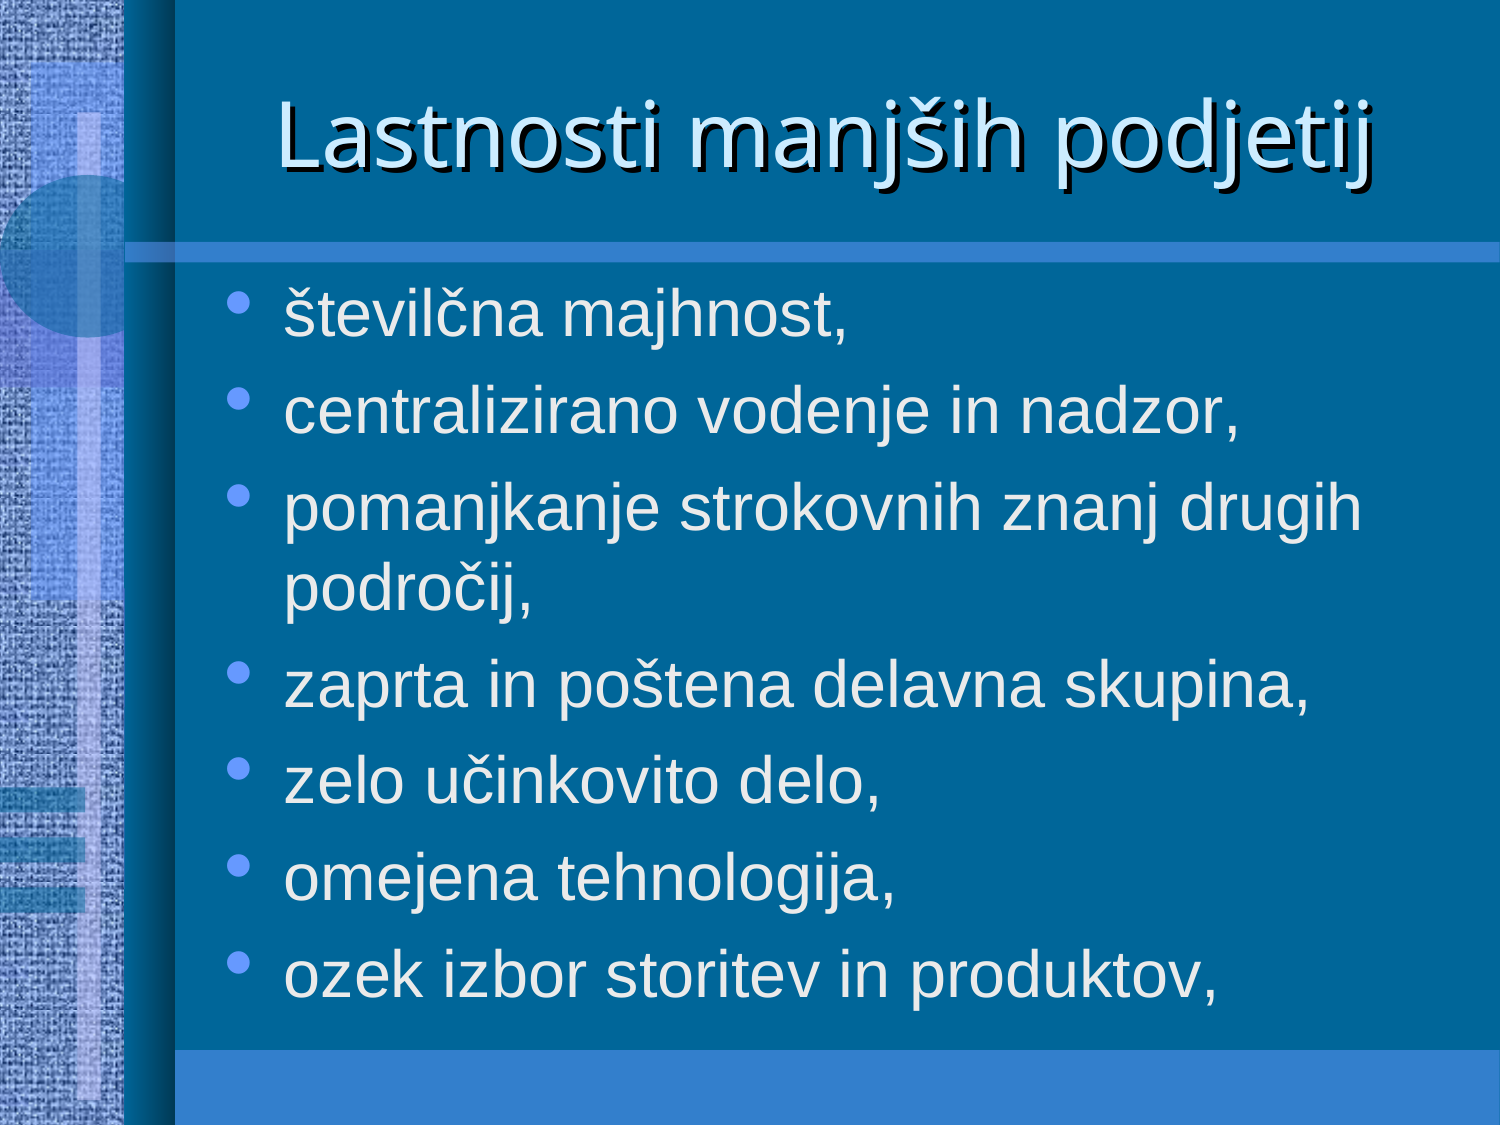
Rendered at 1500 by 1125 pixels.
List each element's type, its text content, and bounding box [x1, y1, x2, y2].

list številčna majhnost, centralizirano vodenje in nadzor, pomanjkanje strokovnih znanj drugih področij, zaprta in poštena delavna skupina, zelo učinkovito delo, omejena tehnologija, ozek izbor storitev in produktov, [212, 262, 1488, 1051]
picture [0, 388, 124, 1125]
title Lastnosti manjših podjetij [187, 37, 1463, 225]
picture [0, 0, 123, 249]
